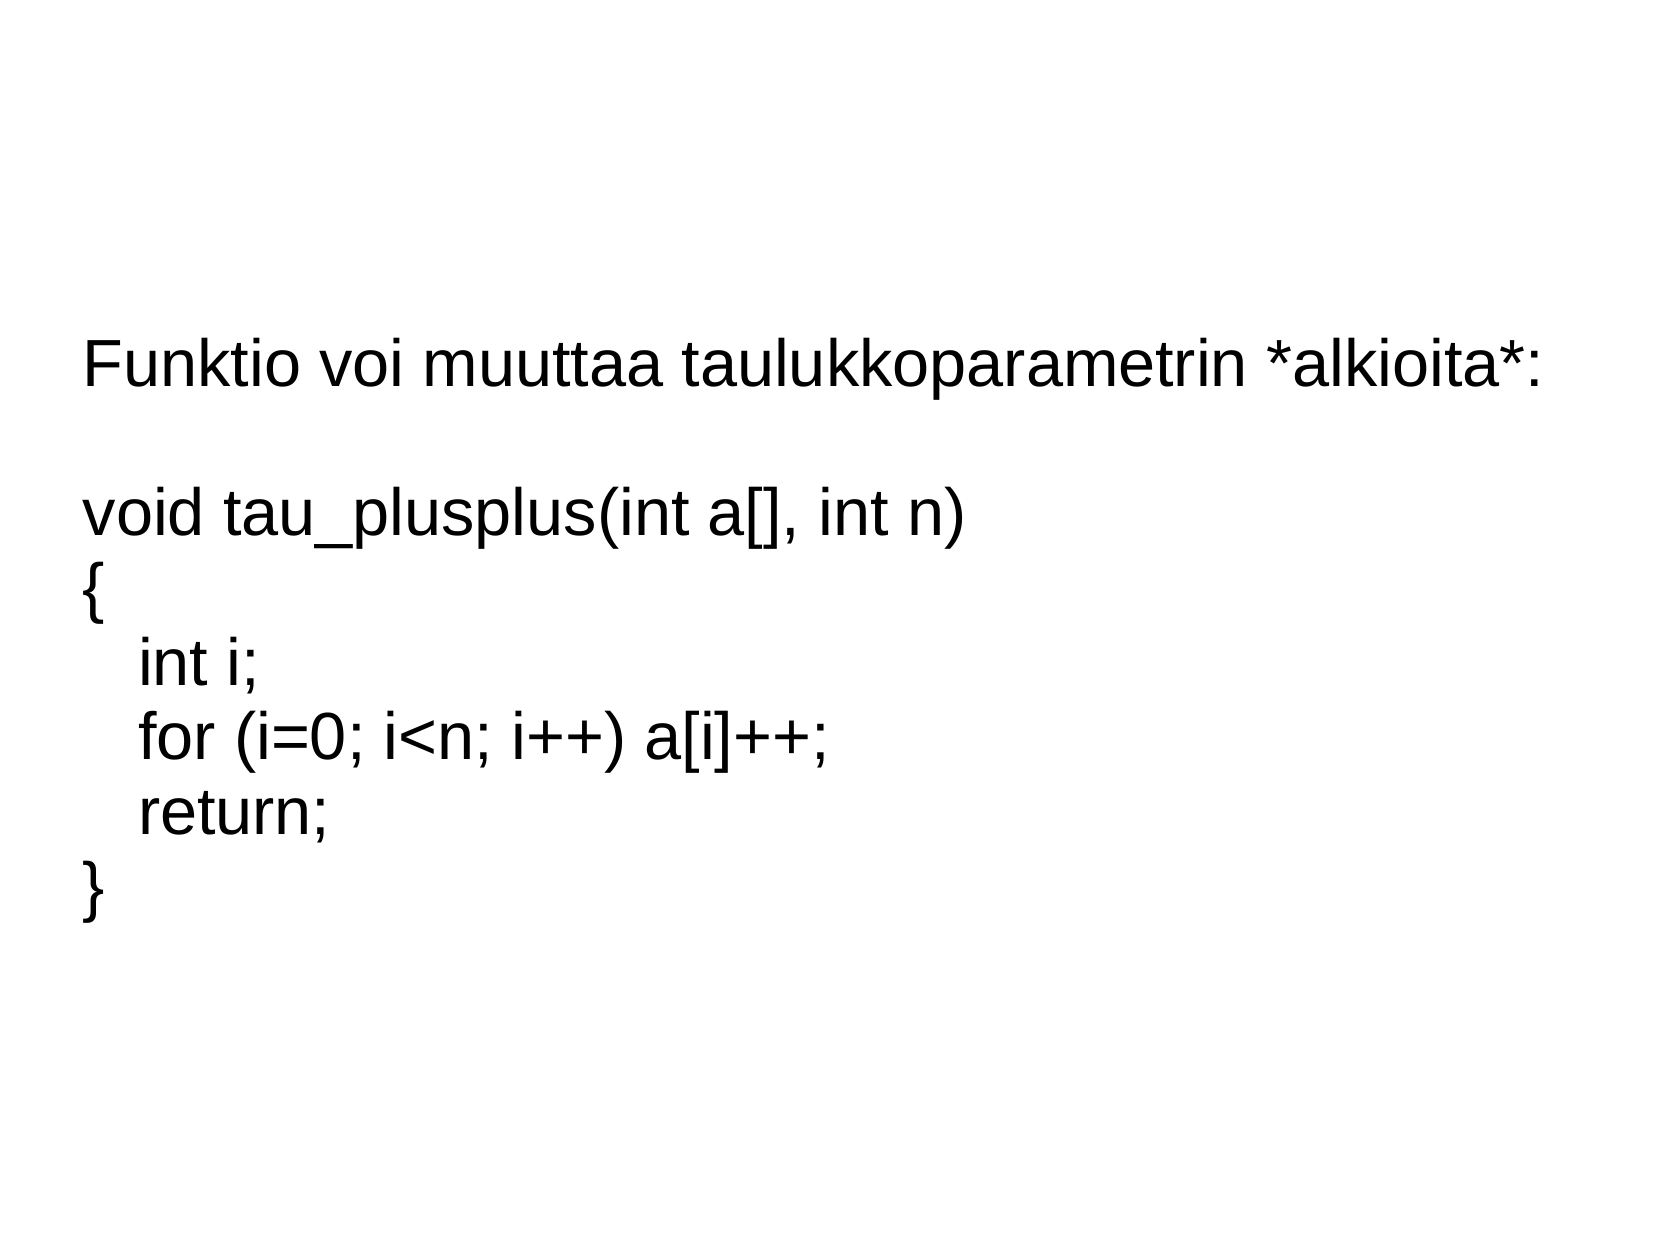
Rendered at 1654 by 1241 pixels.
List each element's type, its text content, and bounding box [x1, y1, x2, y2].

text_box Funktio voi muuttaa taulukkoparametrin *alkioita*: void tau_plusplus(int a[], int n) { int i; for (i=0; i<n; i++) a[i]++; return; } [82, 297, 1571, 1102]
